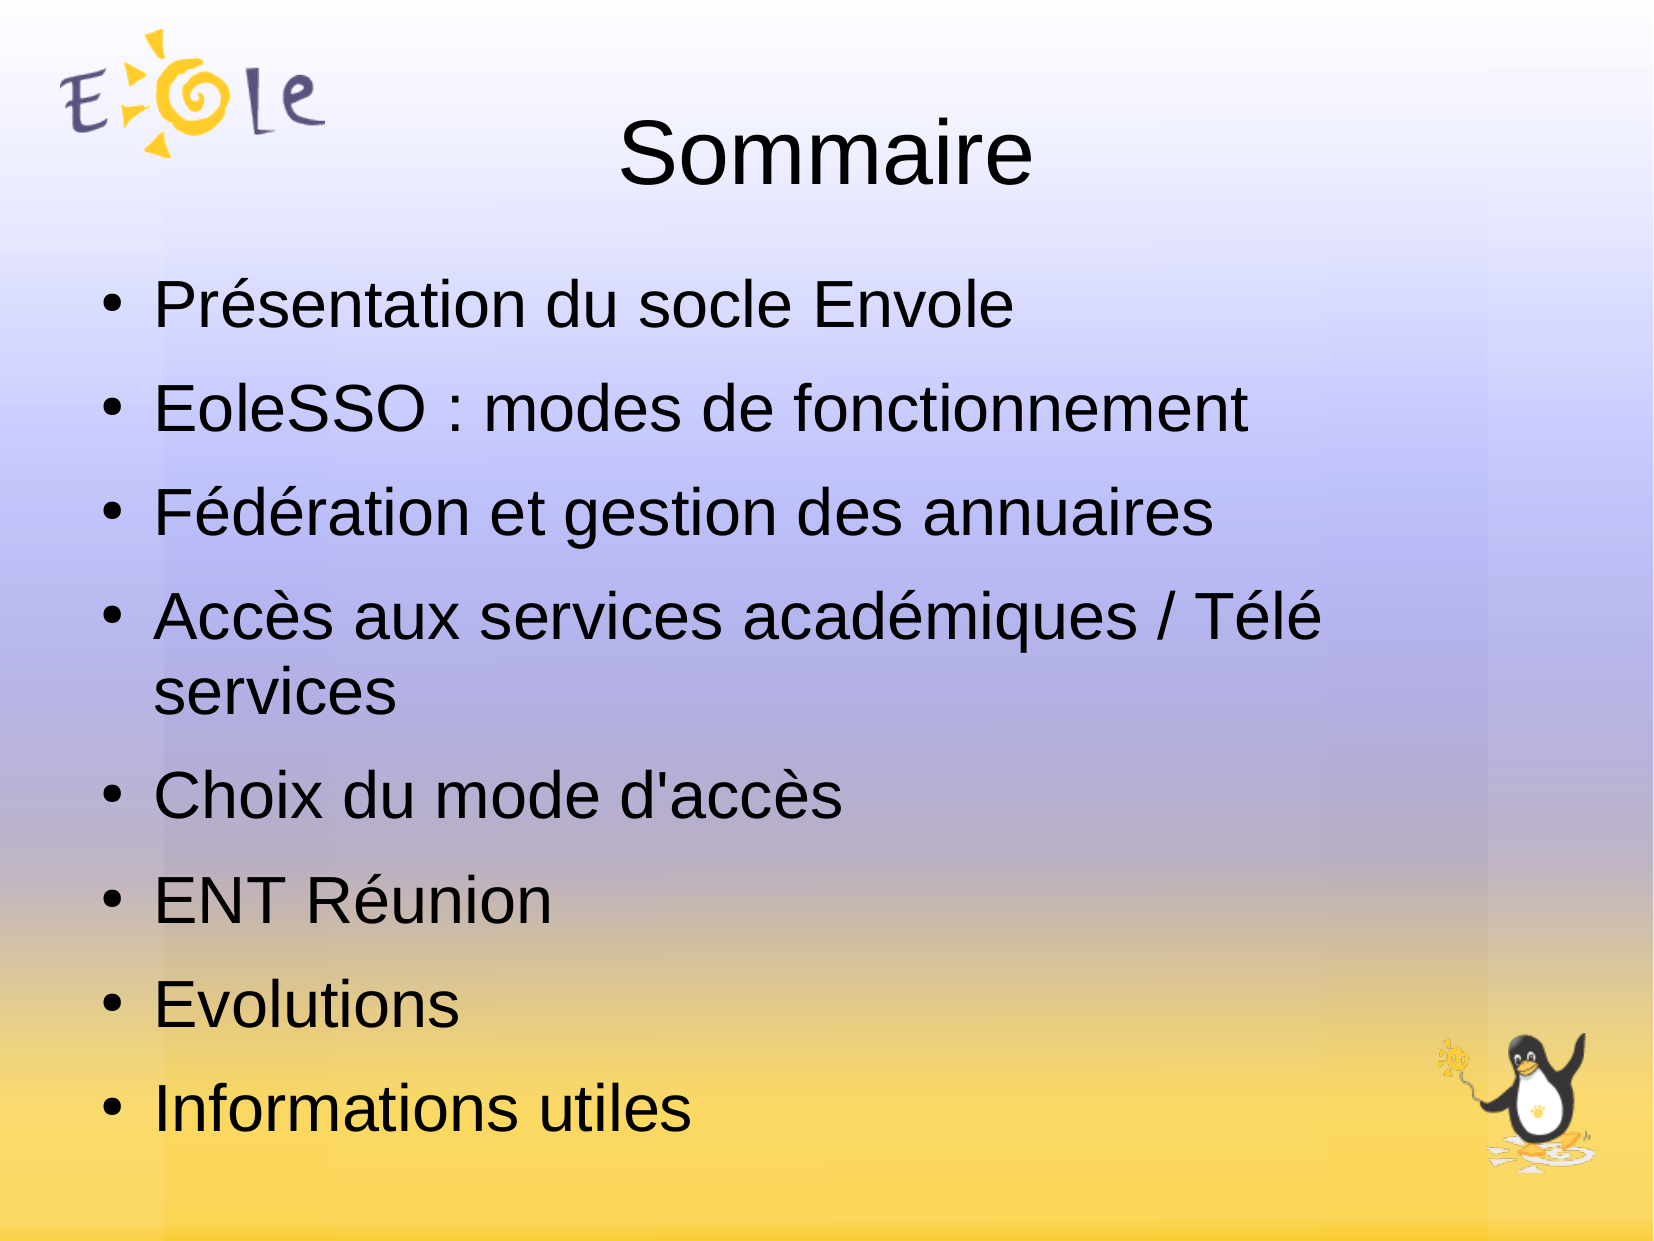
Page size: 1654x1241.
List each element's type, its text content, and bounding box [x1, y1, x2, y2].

title Sommaire [82, 56, 1571, 250]
list Présentation du socle Envole EoleSSO : modes de fonctionnement Fédération et gestion des annuaires Accès aux services académiques / Télé services Choix du mode d'accès ENT Réunion Evolutions Informations utiles [82, 266, 1571, 1221]
picture [0, 0, 1654, 1241]
